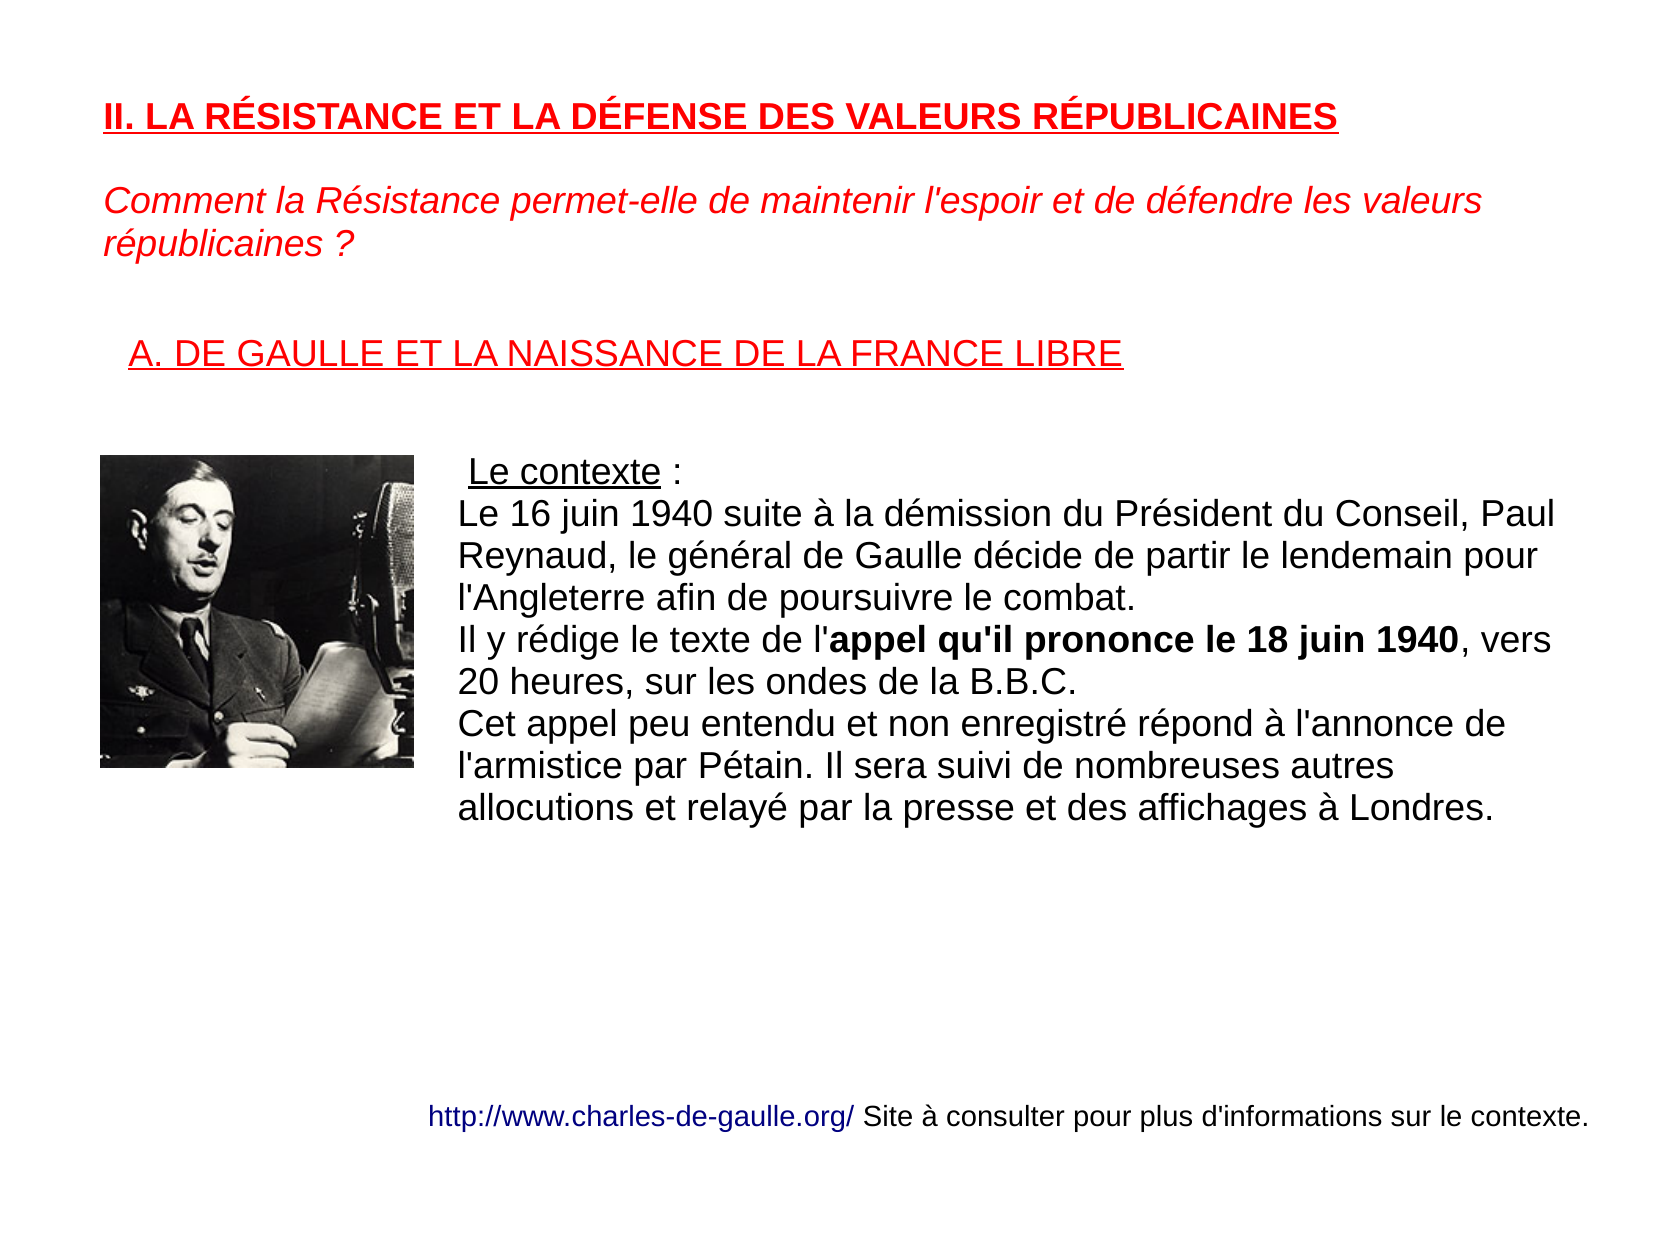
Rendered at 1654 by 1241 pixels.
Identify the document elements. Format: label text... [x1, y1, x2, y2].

text_box A. DE GAULLE ET LA NAISSANCE DE LA FRANCE LIBRE [113, 324, 1139, 382]
text_box Le contexte : Le 16 juin 1940 suite à la démission du Président du Conseil, Paul Reynaud, le général de Gaulle décide de partir le lendemain pour l'Angleterre afin de poursuivre le combat. Il y rédige le texte de l'appel qu'il prononce le 18 juin 1940, vers 20 heures, sur les ondes de la B.B.C. Cet appel peu entendu et non enregistré répond à l'annonce de l'armistice par Pétain. Il sera suivi de nombreuses autres allocutions et relayé par la presse et des affichages à Londres. [442, 442, 1595, 922]
picture [100, 455, 414, 768]
text_box II. LA RÉSISTANCE ET LA DÉFENSE DES VALEURS RÉPUBLICAINES Comment la Résistance permet-elle de maintenir l'espoir et de défendre les valeurs républicaines ? [88, 88, 1497, 273]
text_box http://www.charles-de-gaulle.org/ Site à consulter pour plus d'informations sur le contexte. [413, 1092, 1625, 1183]
